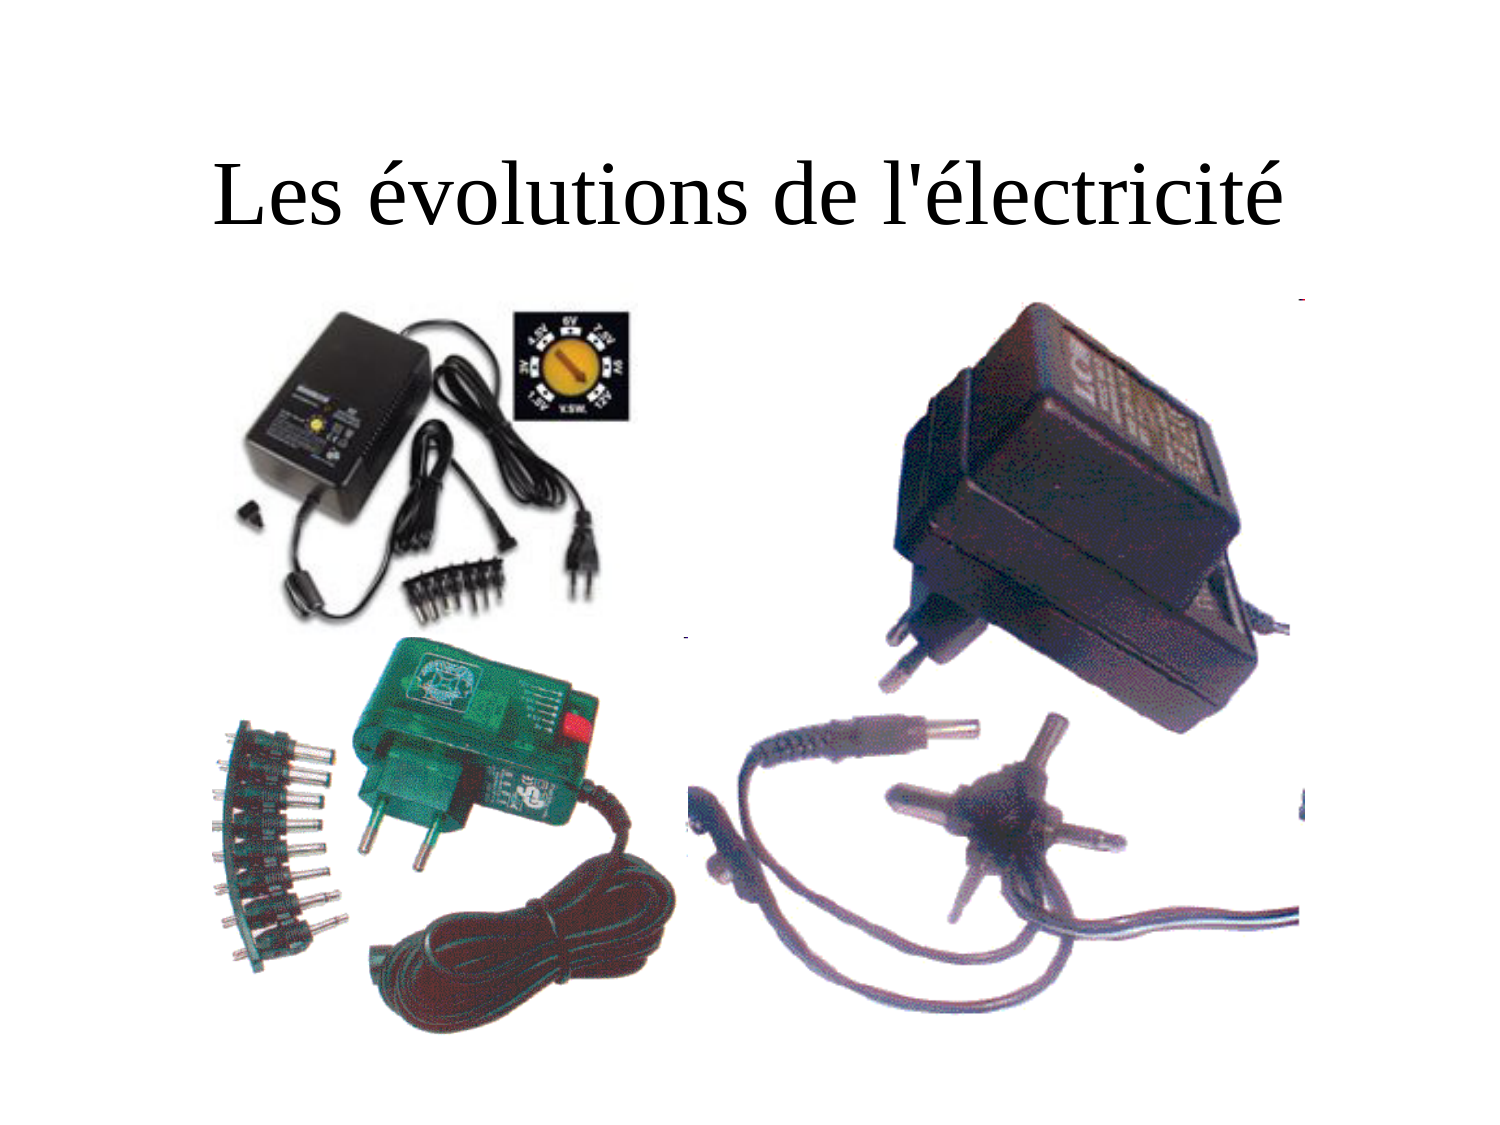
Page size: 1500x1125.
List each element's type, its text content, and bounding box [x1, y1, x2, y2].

picture [200, 249, 1305, 1038]
title Les évolutions de l'électricité [112, 99, 1388, 288]
